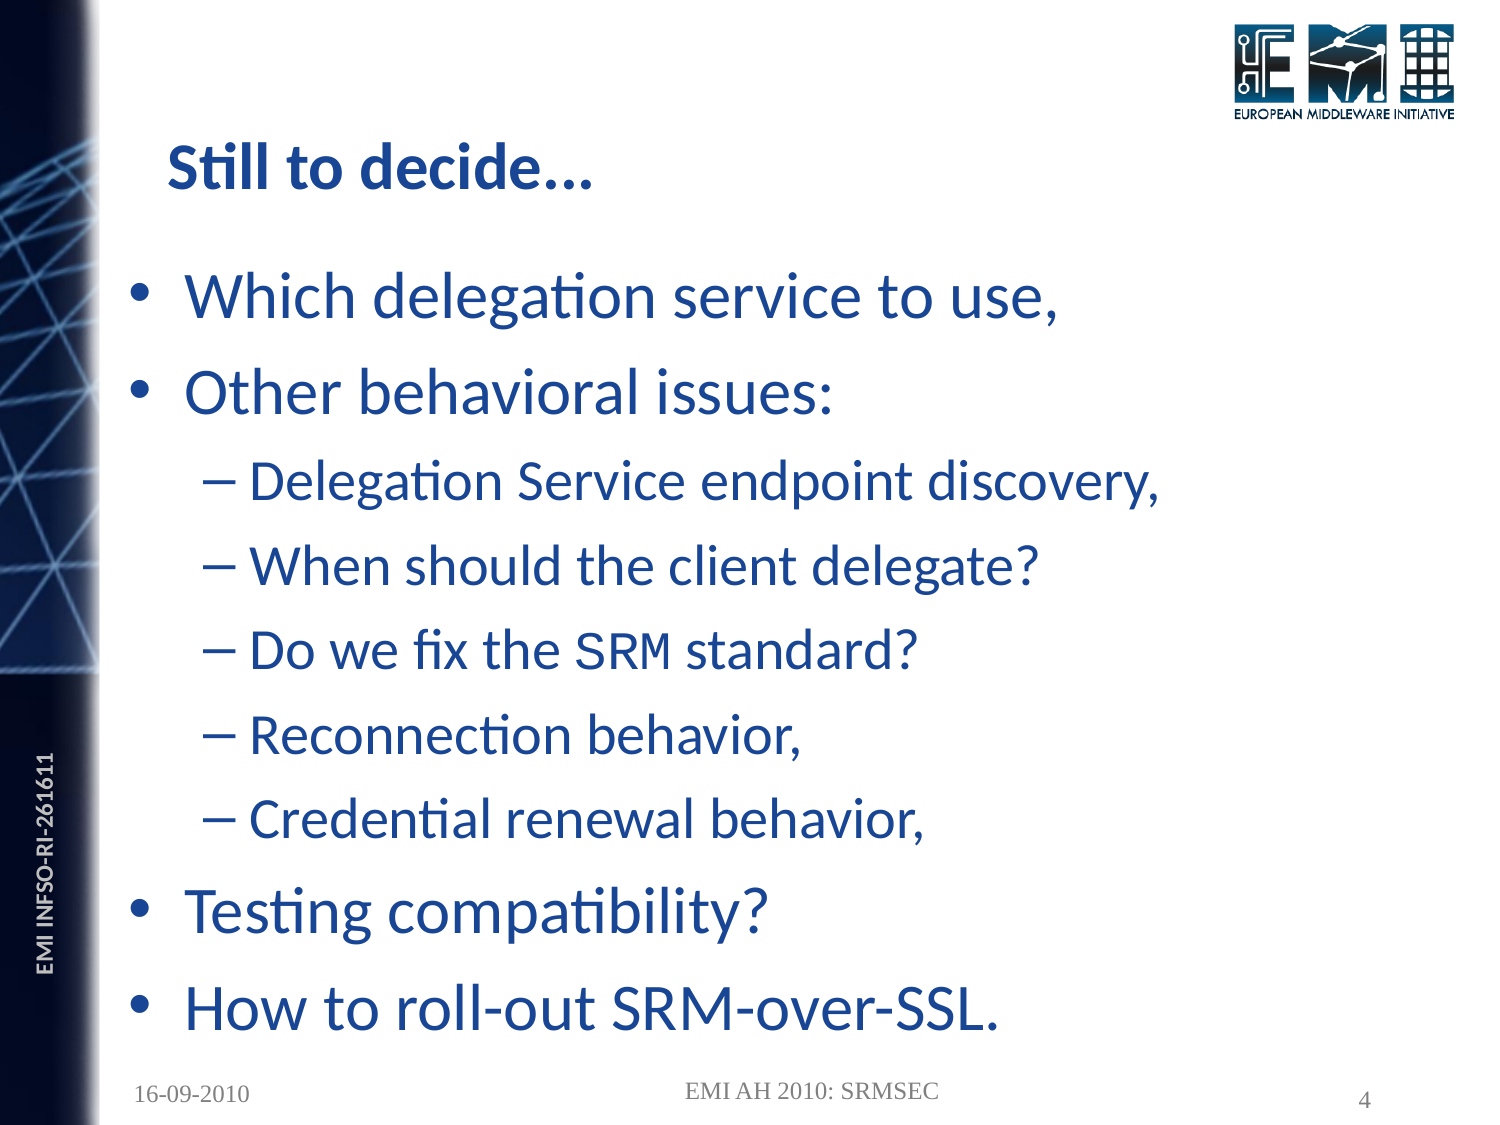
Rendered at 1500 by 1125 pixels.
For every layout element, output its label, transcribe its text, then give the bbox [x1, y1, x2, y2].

picture [1185, 8, 1500, 140]
list Which delegation service to use, Other behavioral issues: Delegation Service endpoint discovery, When should the client delegate? Do we fix the SRM standard? Reconnection behavior, Credential renewal behavior, Testing compatibility? How to roll-out SRM-over-SSL. [128, 251, 1479, 1044]
picture [0, 0, 111, 1125]
text_box Still to decide... [153, 115, 1276, 211]
